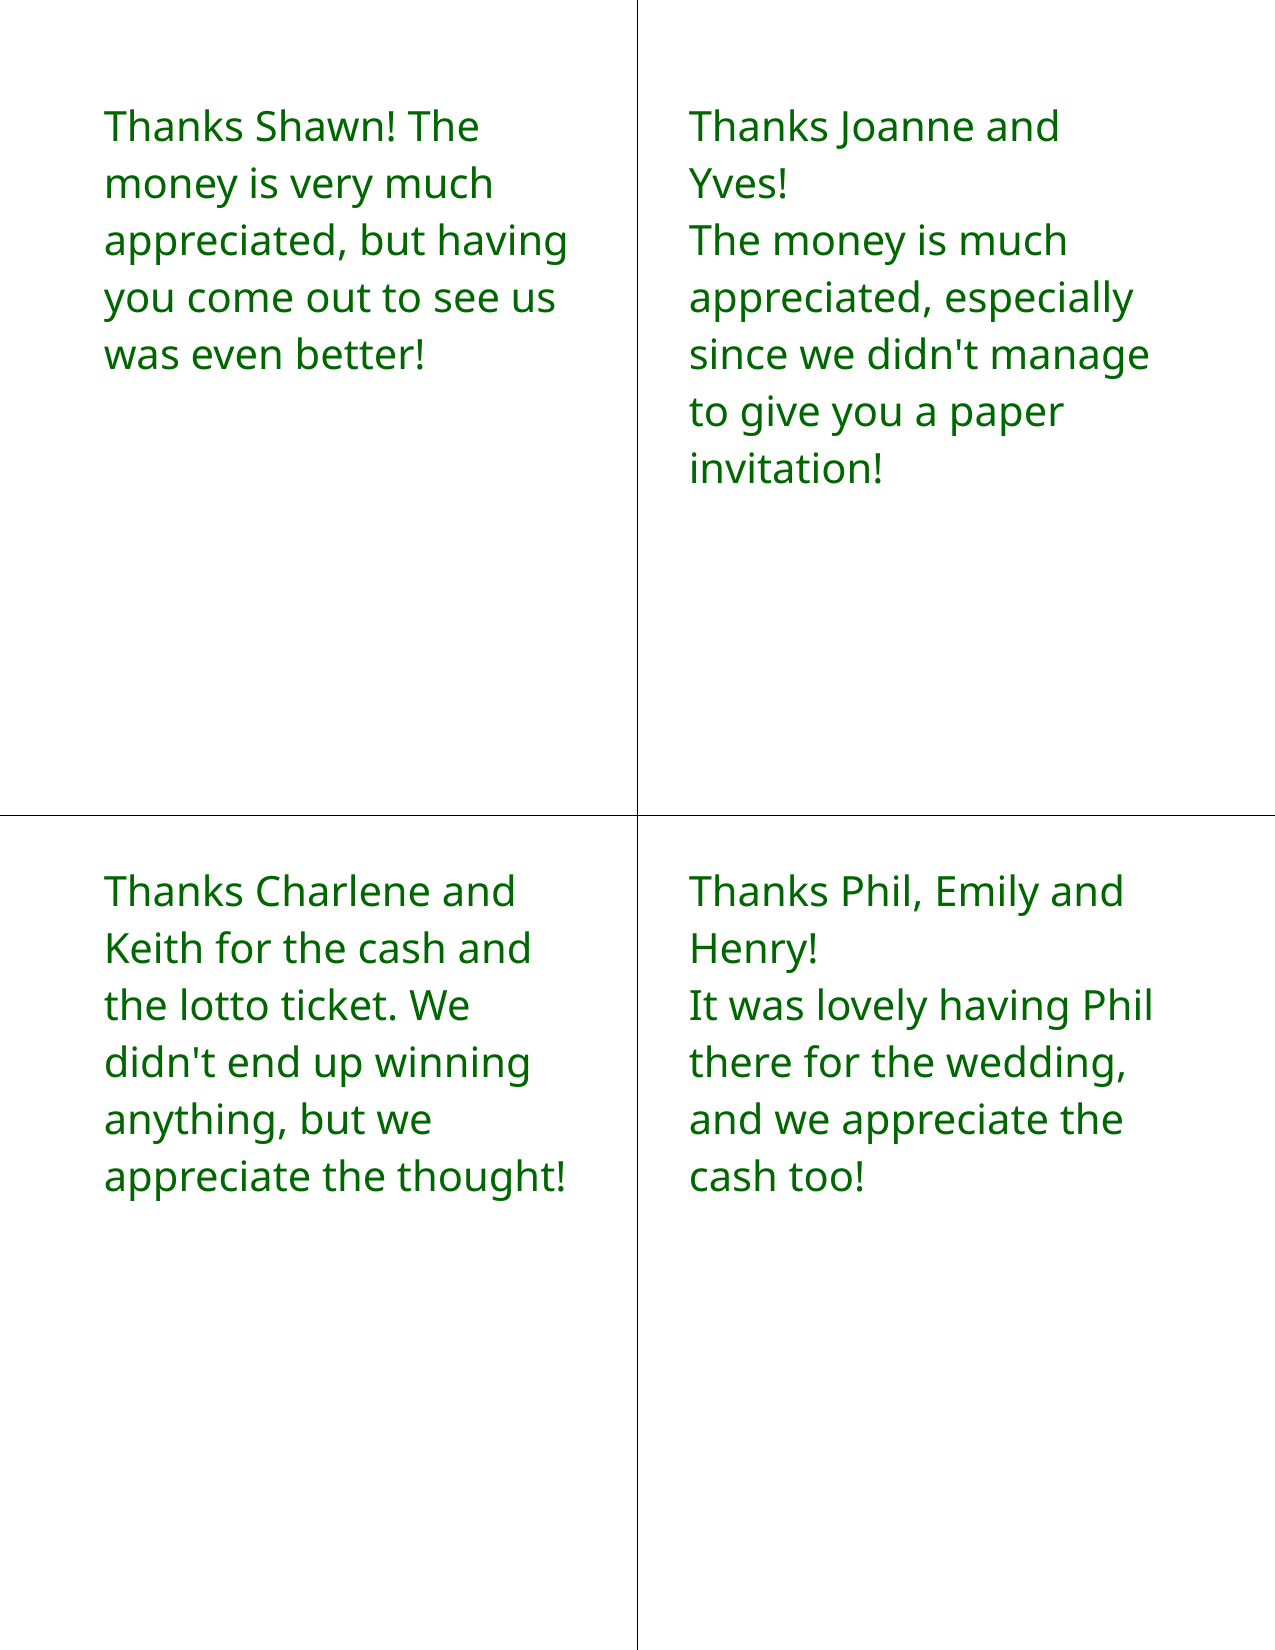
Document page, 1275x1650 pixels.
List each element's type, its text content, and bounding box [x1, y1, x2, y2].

text_box Thanks Charlene and Keith for the cash and the lotto ticket. We didn't end up winning anything, but we appreciate the thought! [89, 854, 600, 1545]
text_box Thanks Shawn! The money is very much appreciated, but having you come out to see us was even better! [89, 89, 600, 780]
text_box Thanks Phil, Emily and Henry! It was lovely having Phil there for the wedding, and we appreciate the cash too! [674, 854, 1185, 1545]
text_box Thanks Joanne and Yves! The money is much appreciated, especially since we didn't manage to give you a paper invitation! [674, 89, 1185, 780]
